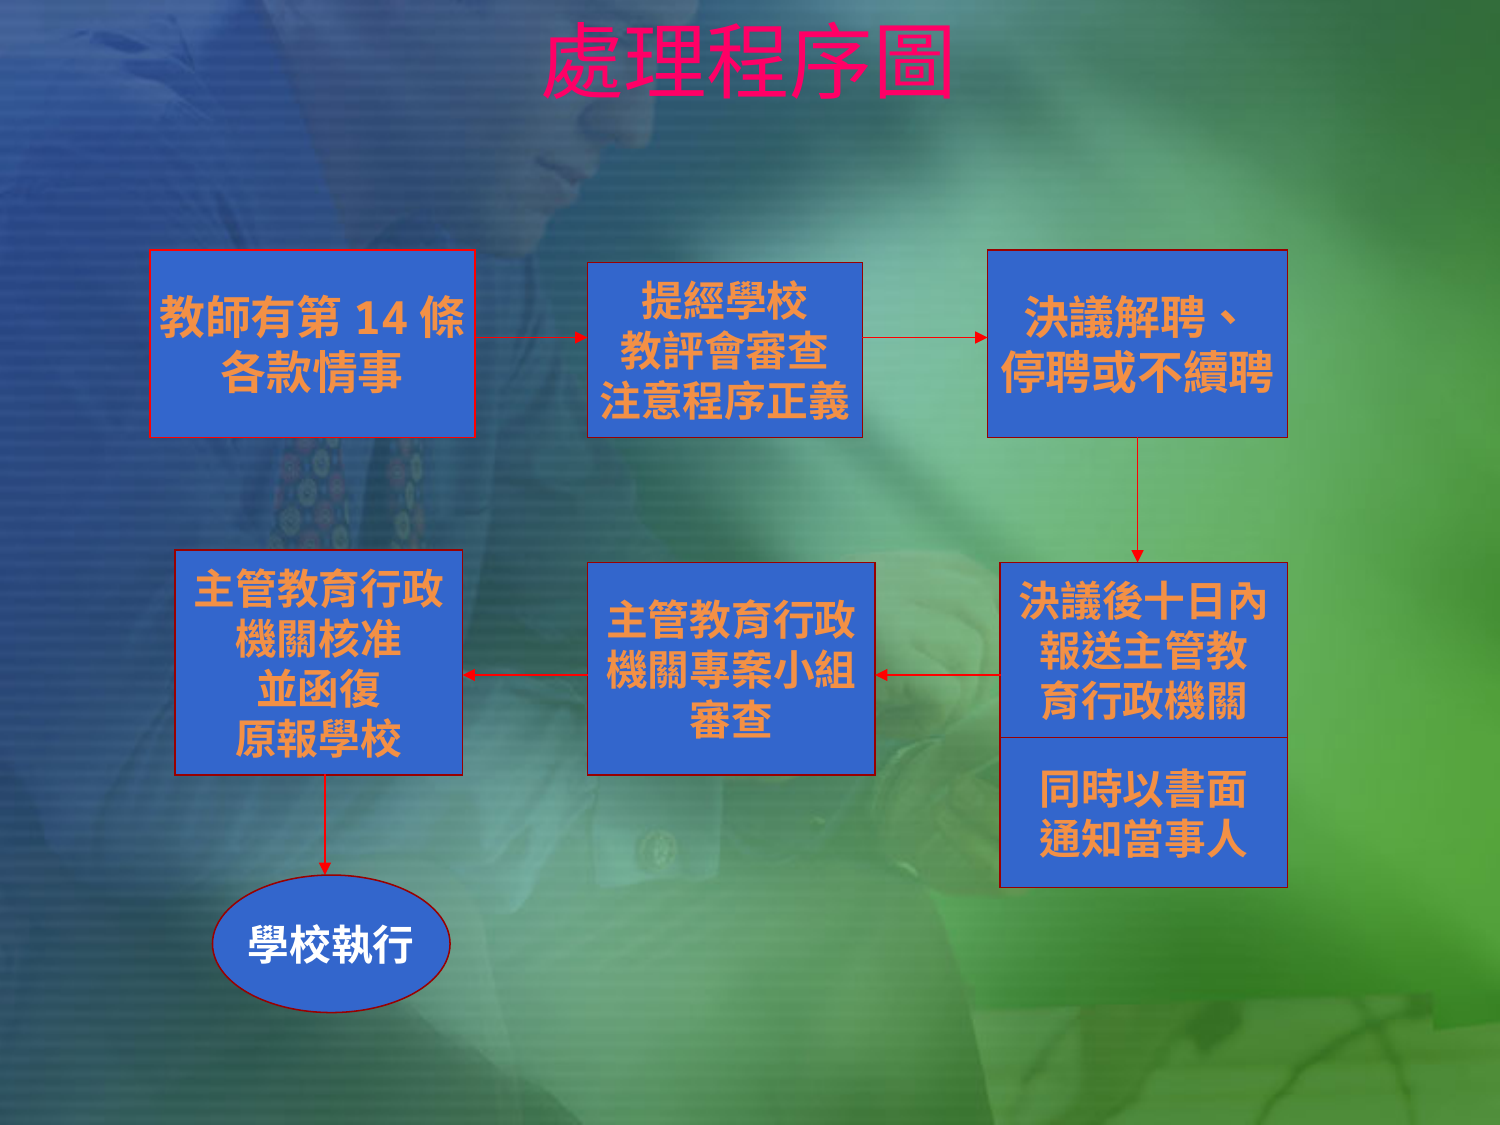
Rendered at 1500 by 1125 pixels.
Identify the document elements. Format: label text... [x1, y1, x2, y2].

text_box 主管教育行政 機關專案小組 審查 [587, 562, 875, 775]
text_box 決議後十日內 報送主管教 育行政機關 [999, 562, 1288, 737]
text_box 教師有第14條 各款情事 [149, 249, 475, 438]
text_box 提經學校 教評會審查 注意程序正義 [587, 262, 863, 438]
text_box 學校執行 [212, 875, 451, 1013]
text_box 主管教育行政 機關核准 並函復 原報學校 [174, 549, 463, 775]
title 處理程序圖 [257, 12, 1240, 118]
text_box 同時以書面 通知當事人 [999, 737, 1288, 888]
picture [0, 0, 1500, 1125]
text_box 決議解聘、 停聘或不續聘 [987, 249, 1288, 438]
